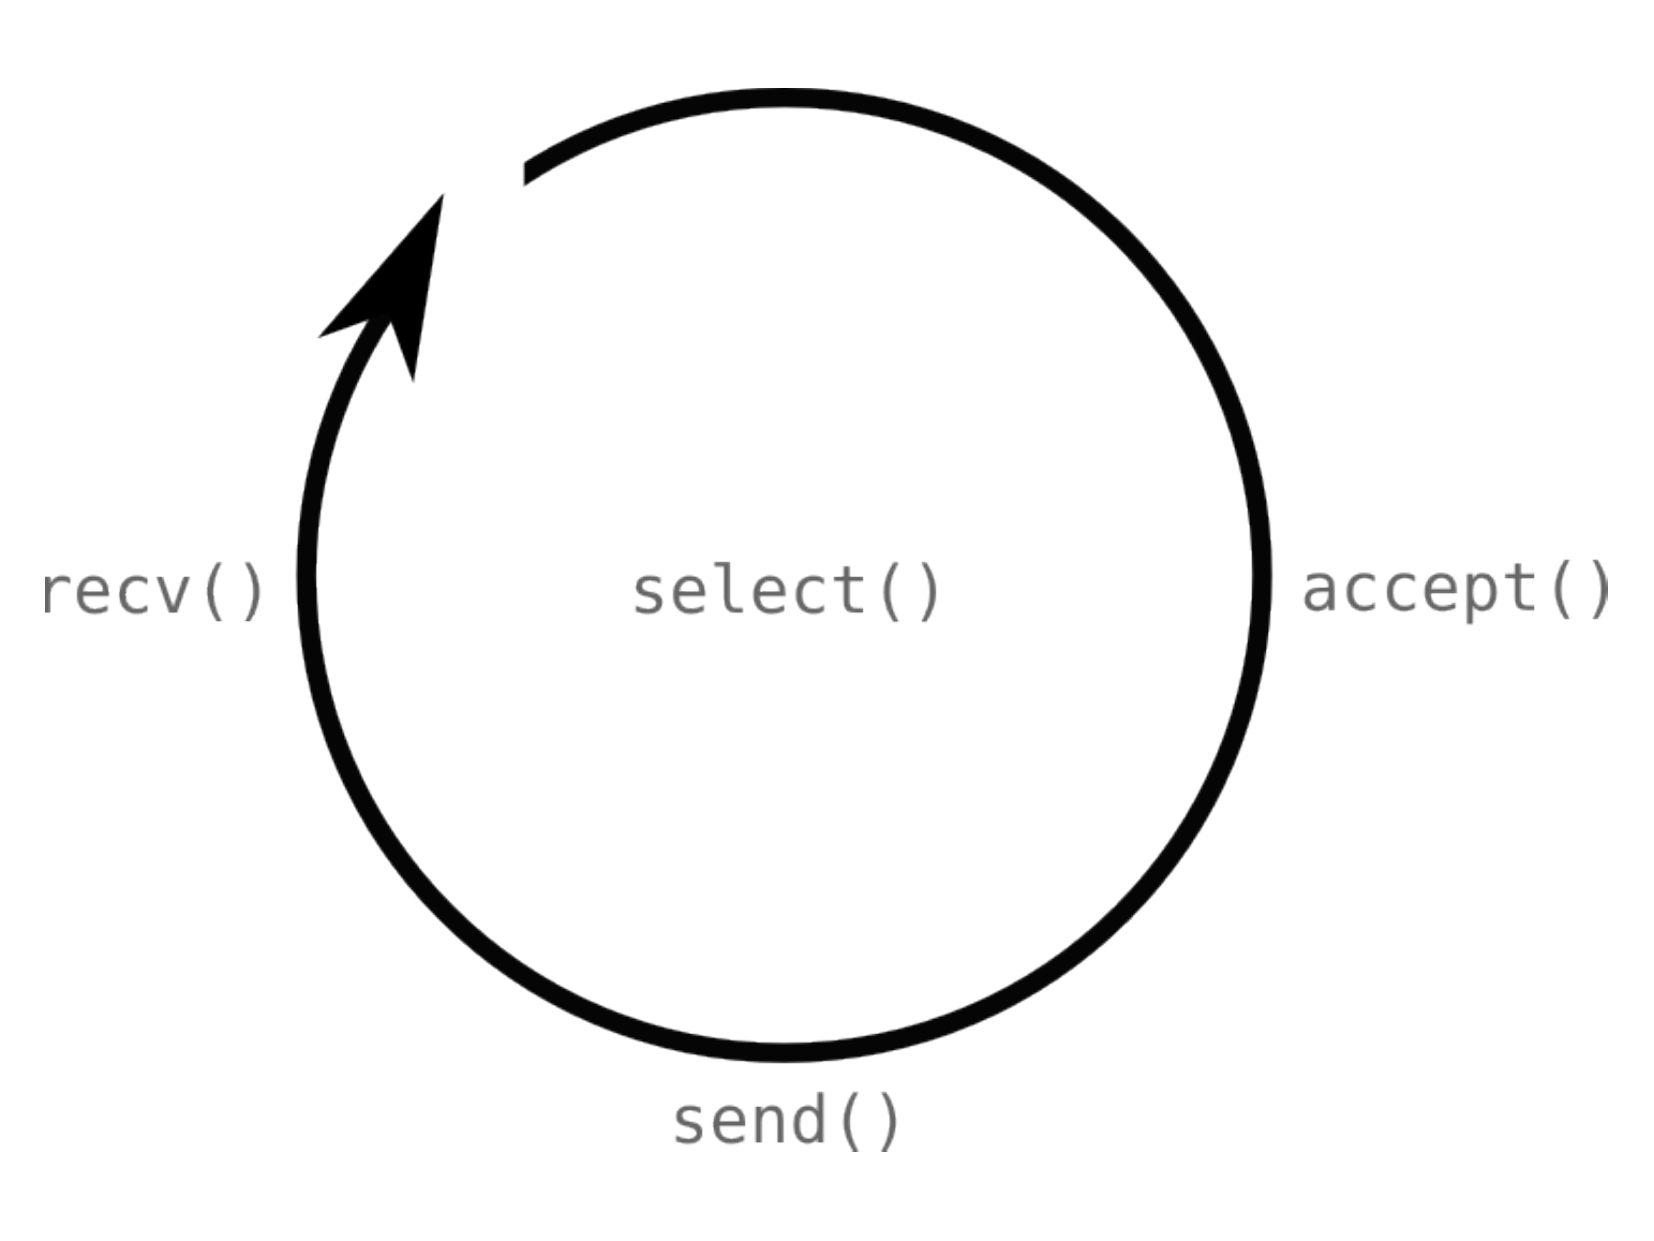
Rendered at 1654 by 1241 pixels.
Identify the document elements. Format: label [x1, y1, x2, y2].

picture [45, 88, 1608, 1152]
